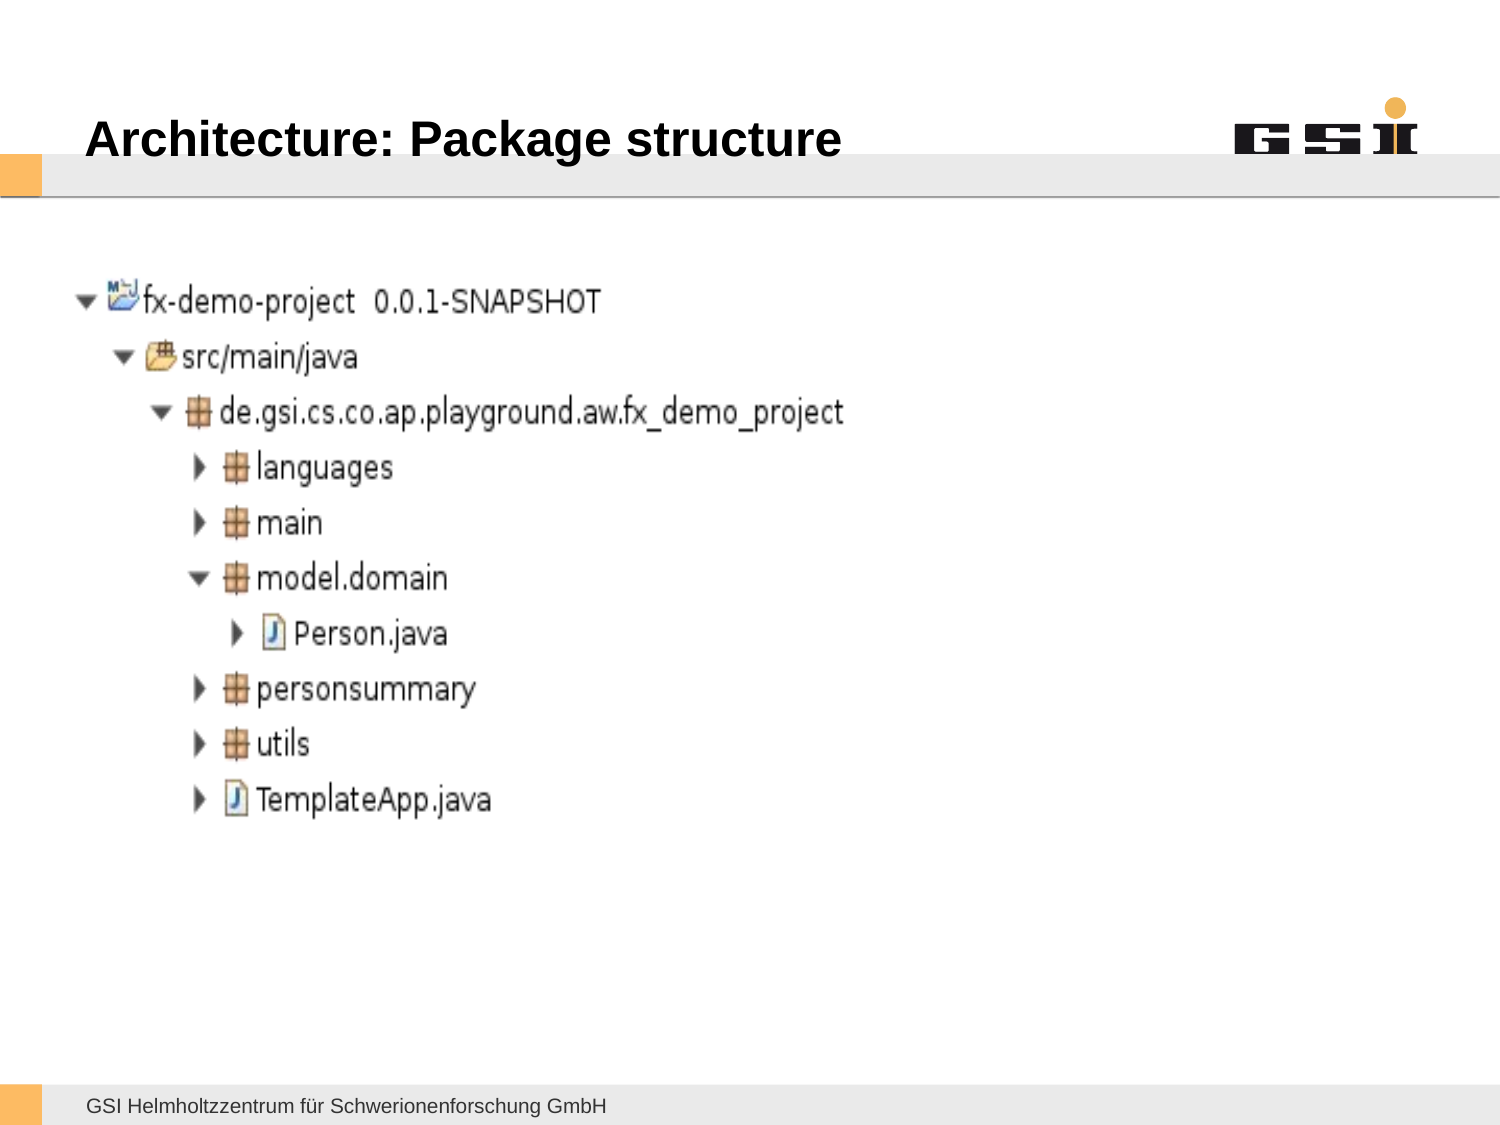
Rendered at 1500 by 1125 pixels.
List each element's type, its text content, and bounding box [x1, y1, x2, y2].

picture [1233, 95, 1419, 154]
picture [67, 269, 856, 826]
title Architecture: Package structure [69, 44, 986, 174]
